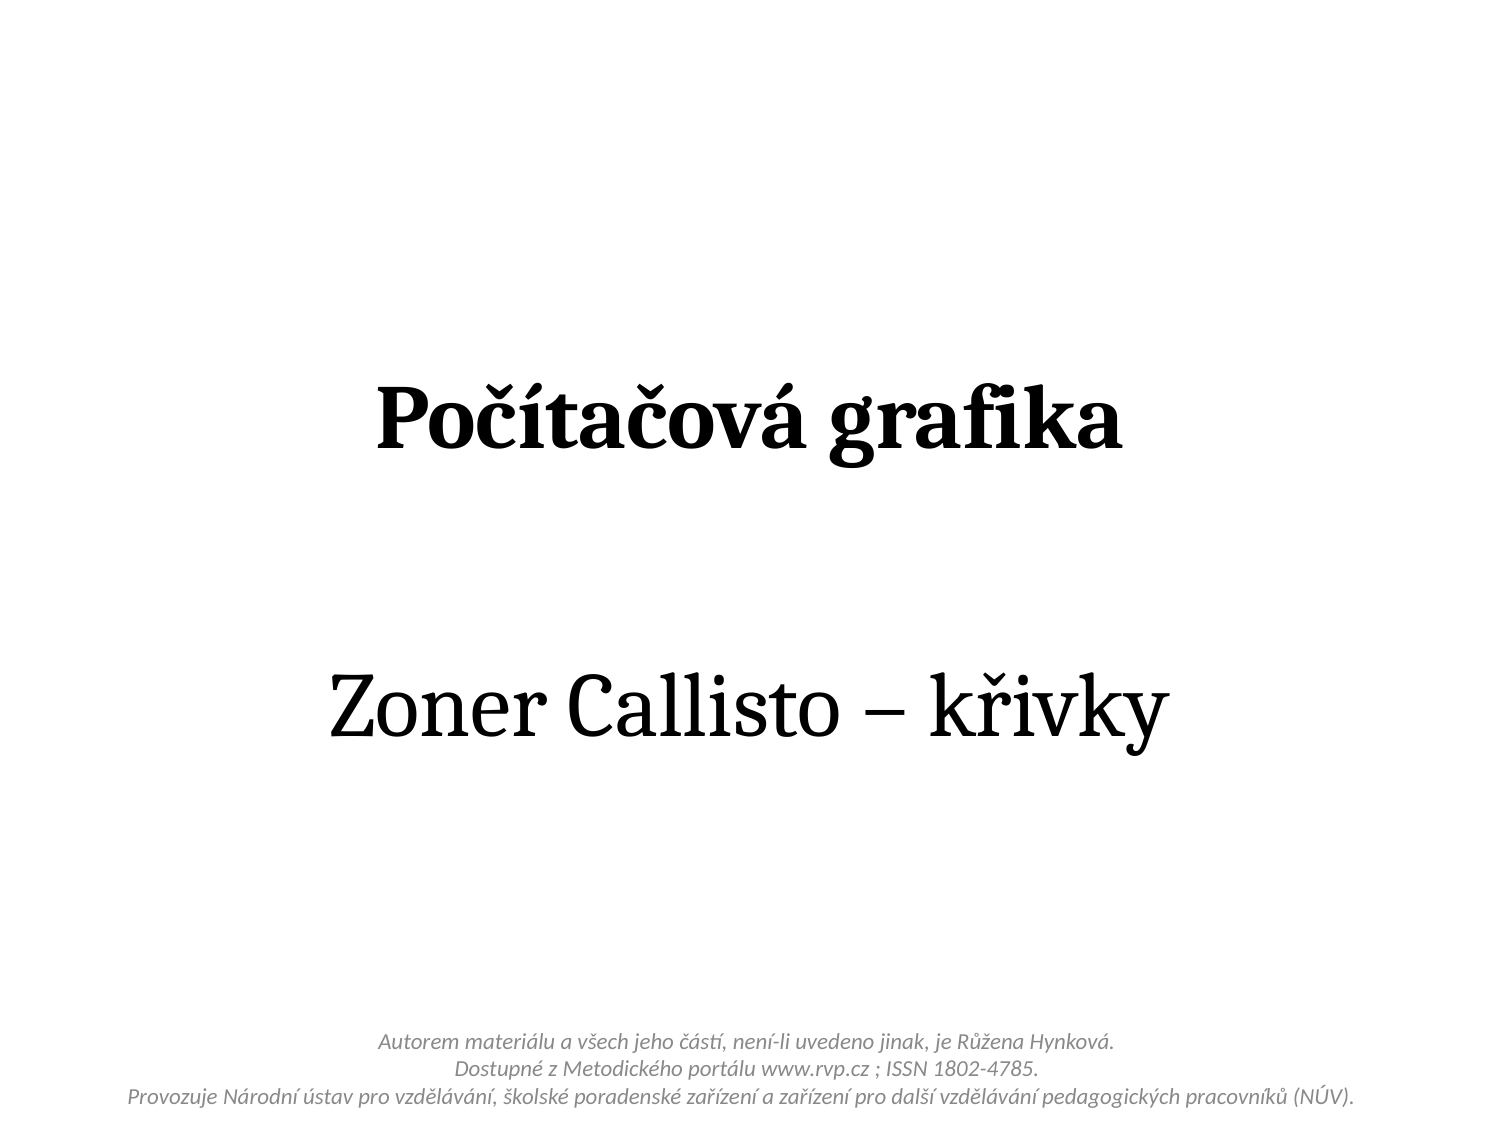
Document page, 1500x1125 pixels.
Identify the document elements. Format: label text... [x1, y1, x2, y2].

subtitle Zoner Callisto – křivky [225, 637, 1275, 925]
text_box Autorem materiálu a všech jeho částí, není-li uvedeno jinak, je Růžena Hynková. Dostupné z Metodického portálu www.rvp.cz ; ISSN 1802-4785. Provozuje Národní ústav pro vzdělávání, školské poradenské zařízení a zařízení pro další vzdělávání pedagogických pracovníků (NÚV). [0, 1018, 1500, 1117]
title Počítačová grafika [112, 349, 1388, 591]
